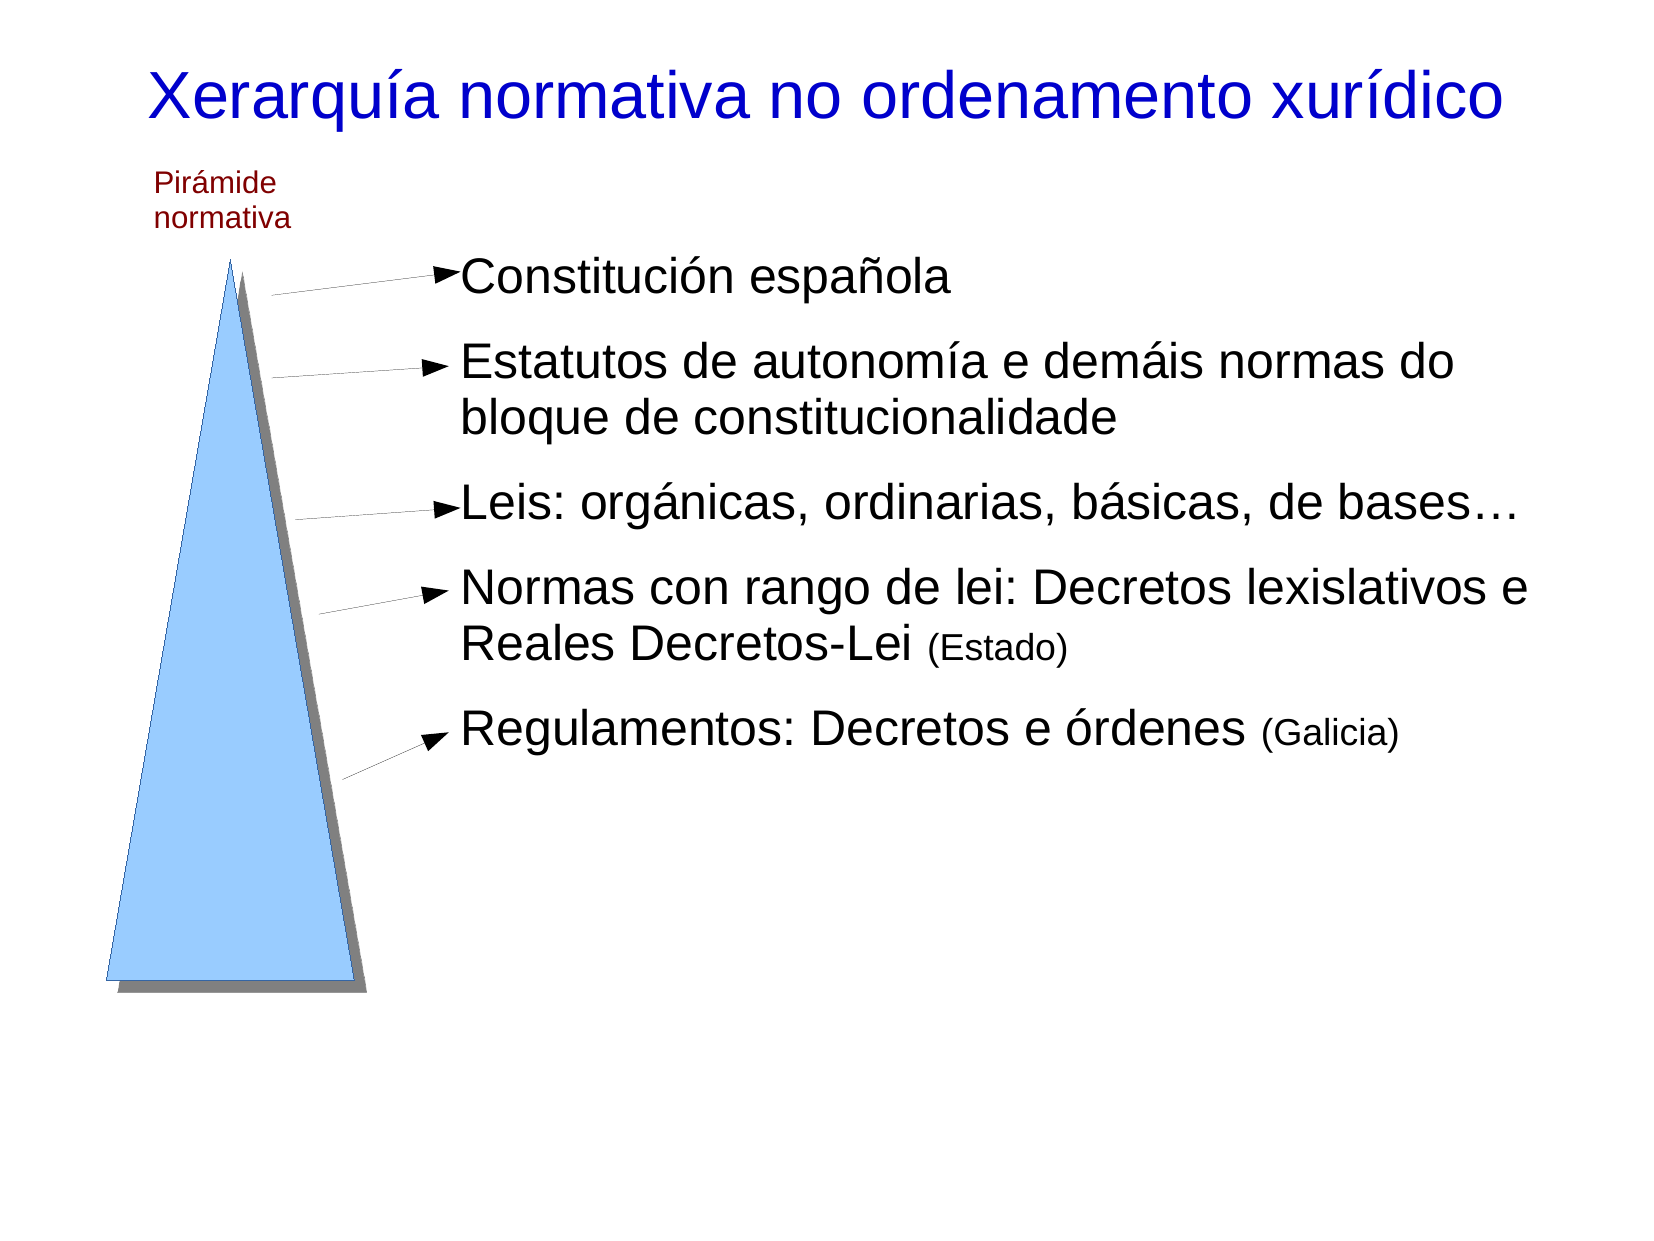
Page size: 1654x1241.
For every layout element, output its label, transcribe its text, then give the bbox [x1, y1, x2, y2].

list Pirámide normativa [82, 165, 414, 1010]
list Constitución española Estatutos de autonomía e demáis normas do bloque de constitucionalidade Leis: orgánicas, ordinarias, básicas, de bases… Normas con rango de lei: Decretos lexislativos e Reales Decretos-Lei (Estado) Regulamentos: Decretos e órdenes (Galicia) [389, 248, 1572, 1010]
title Xerarquía normativa no ordenamento xurídico [82, 49, 1571, 142]
text_box [106, 259, 355, 981]
